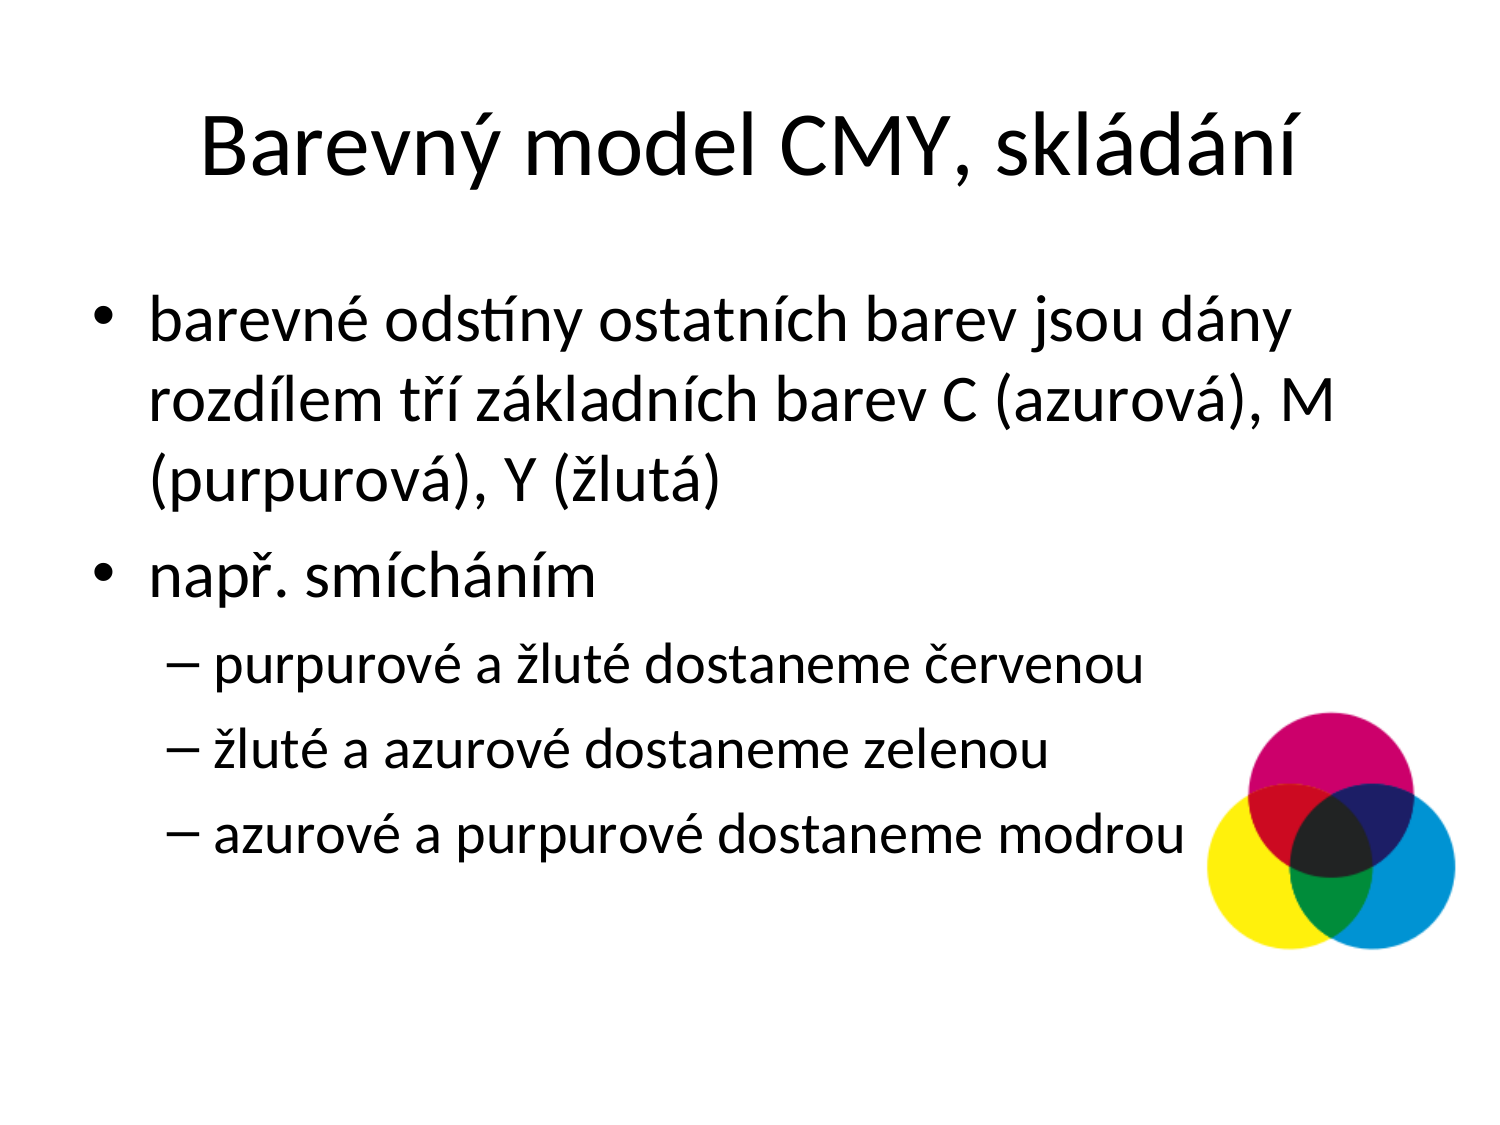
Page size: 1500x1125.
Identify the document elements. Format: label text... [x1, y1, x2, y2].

title Barevný model CMY, skládání [75, 45, 1426, 233]
list barevné odstíny ostatních barev jsou dány rozdílem tří základních barev C (azurová), M (purpurová), Y (žlutá) např. smícháním purpurové a žluté dostaneme červenou žluté a azurové dostaneme zelenou azurové a purpurové dostaneme modrou [76, 267, 1427, 1010]
picture [1198, 704, 1465, 958]
